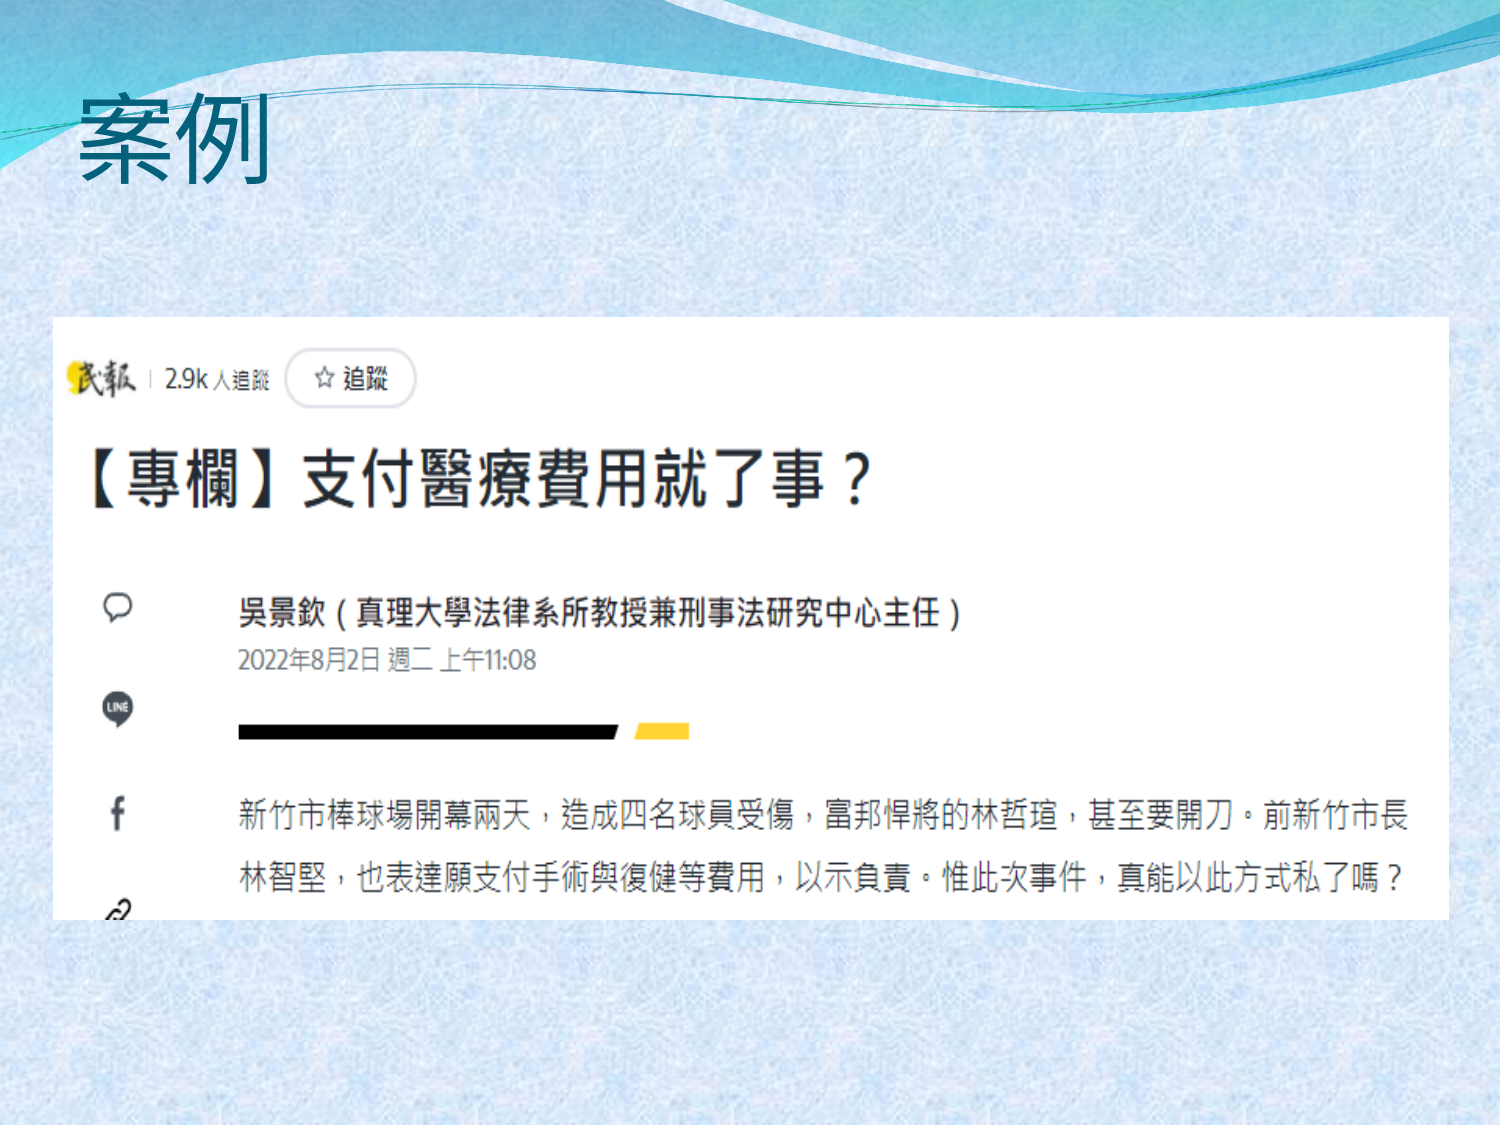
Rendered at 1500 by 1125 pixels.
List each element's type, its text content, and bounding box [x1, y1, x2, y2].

title 案例 [75, 115, 1426, 197]
picture [0, 0, 1500, 1125]
